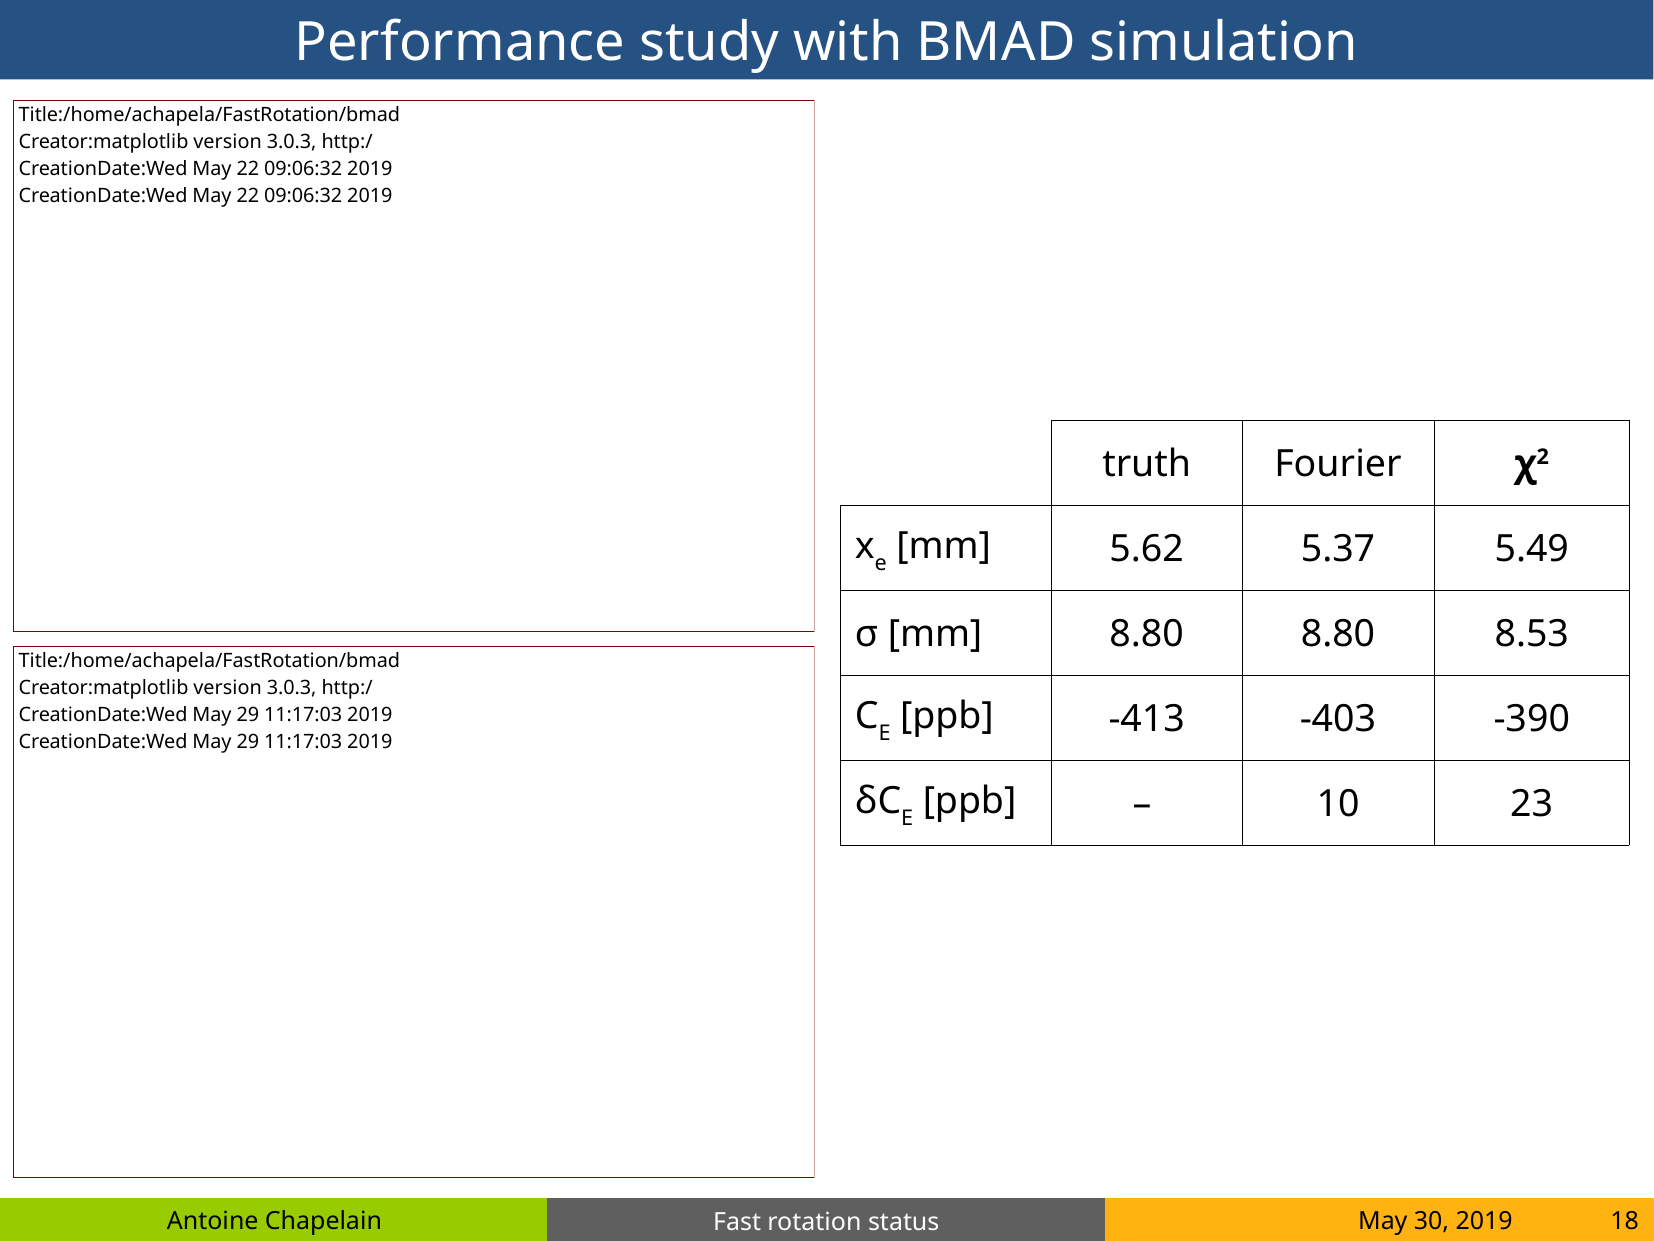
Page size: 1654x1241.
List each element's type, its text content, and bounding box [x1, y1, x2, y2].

table_cell – [1052, 761, 1242, 845]
table_cell 5.62 [1052, 506, 1242, 590]
table_cell 8.53 [1435, 591, 1629, 675]
table_cell 23 [1435, 761, 1629, 845]
table_cell 5.49 [1435, 506, 1629, 590]
table_cell 8.80 [1243, 591, 1434, 675]
table_cell 10 [1243, 761, 1434, 845]
table_header [840, 420, 1051, 505]
table_cell -390 [1435, 676, 1629, 760]
picture [12, 99, 815, 632]
table_header truth [1052, 421, 1242, 505]
picture [12, 645, 815, 1178]
table_cell 5.37 [1243, 506, 1434, 590]
table_cell -403 [1243, 676, 1434, 760]
title Performance study with BMAD simulation [0, 0, 1654, 80]
table_cell σ [mm] [841, 591, 1051, 675]
table_header χ2 [1435, 421, 1629, 505]
table_cell CE [ppb] [841, 676, 1051, 760]
table_header Fourier [1243, 421, 1434, 505]
table_cell -413 [1052, 676, 1242, 760]
table_cell δCE [ppb] [841, 761, 1051, 845]
table_cell 8.80 [1052, 591, 1242, 675]
table_cell xe [mm] [841, 506, 1051, 590]
